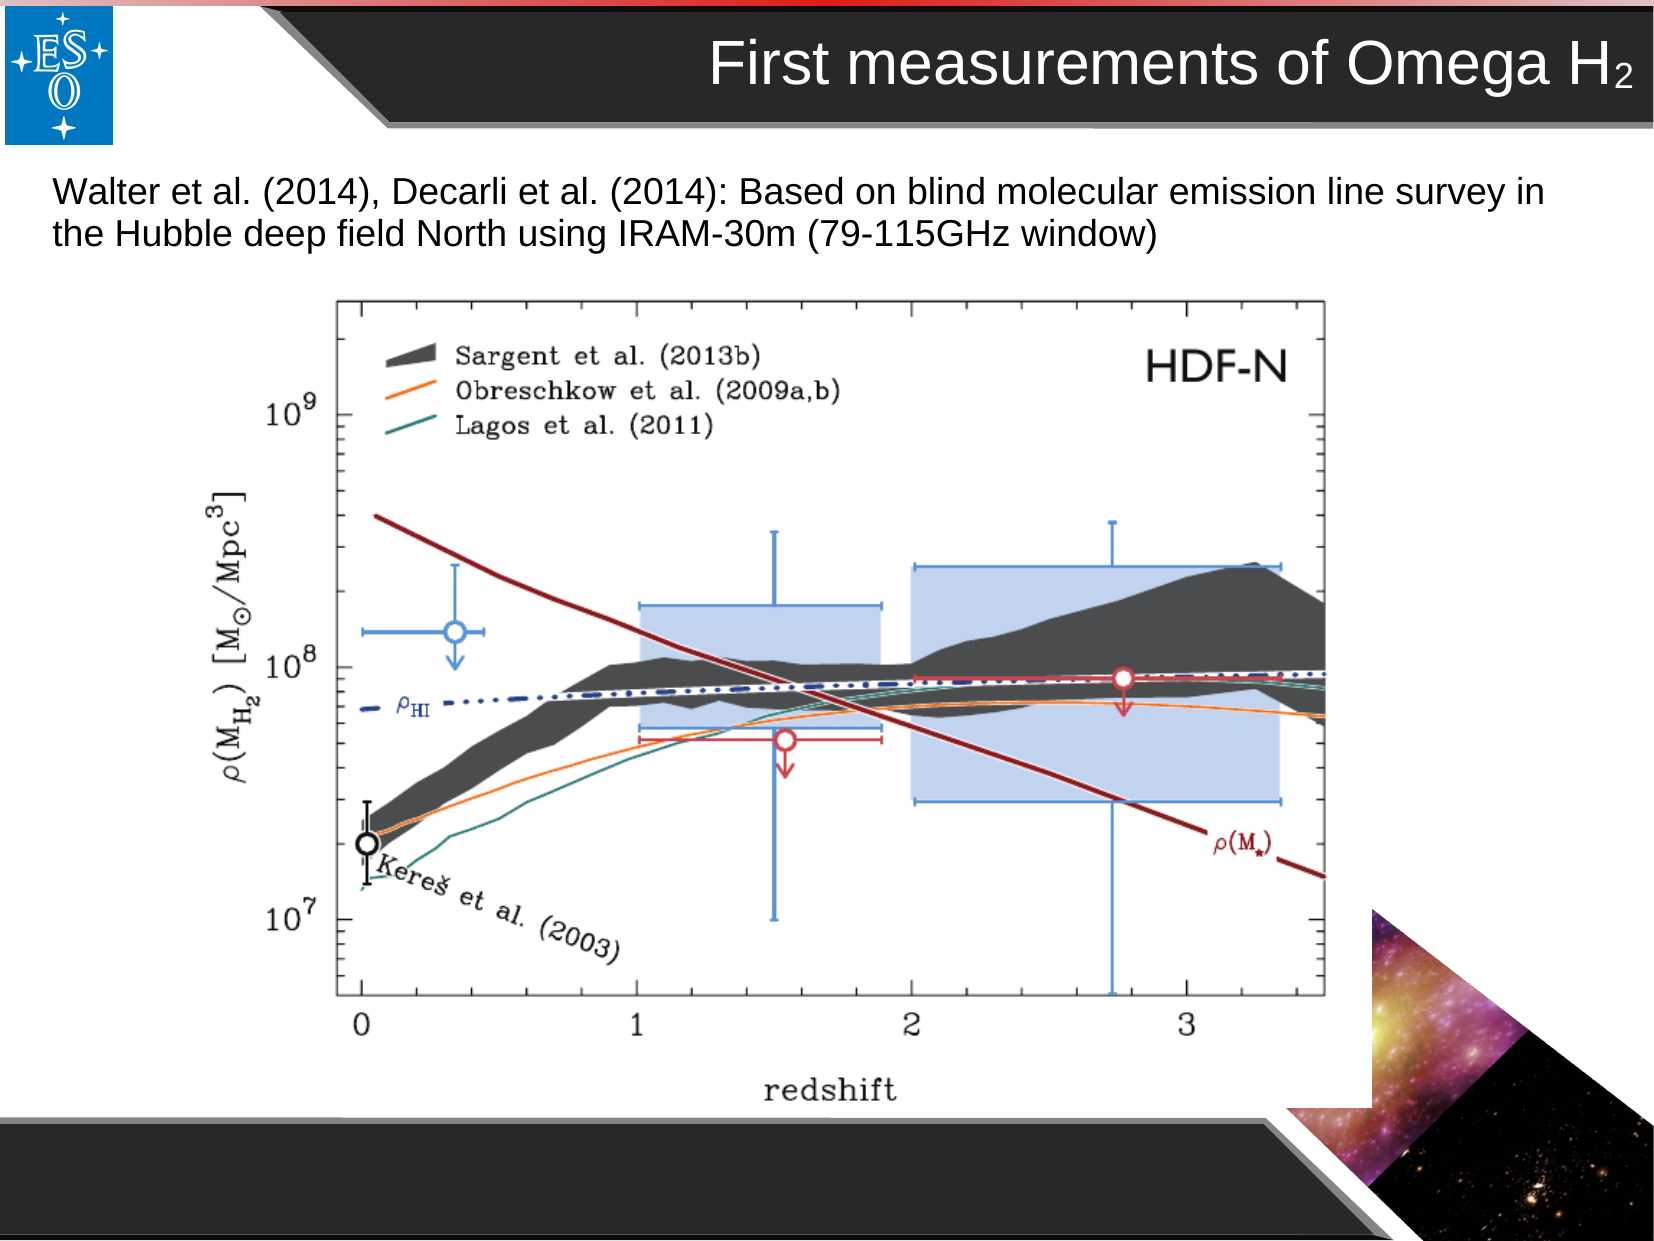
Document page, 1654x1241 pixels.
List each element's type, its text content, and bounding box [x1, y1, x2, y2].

picture [5, 6, 113, 145]
title First measurements of Omega H2 [397, 17, 1635, 108]
text_box Walter et al. (2014), Decarli et al. (2014): Based on blind molecular emission line survey in the Hubble deep field North using IRAM-30m (79-115GHz window) [37, 163, 1613, 263]
picture [187, 268, 1654, 1241]
